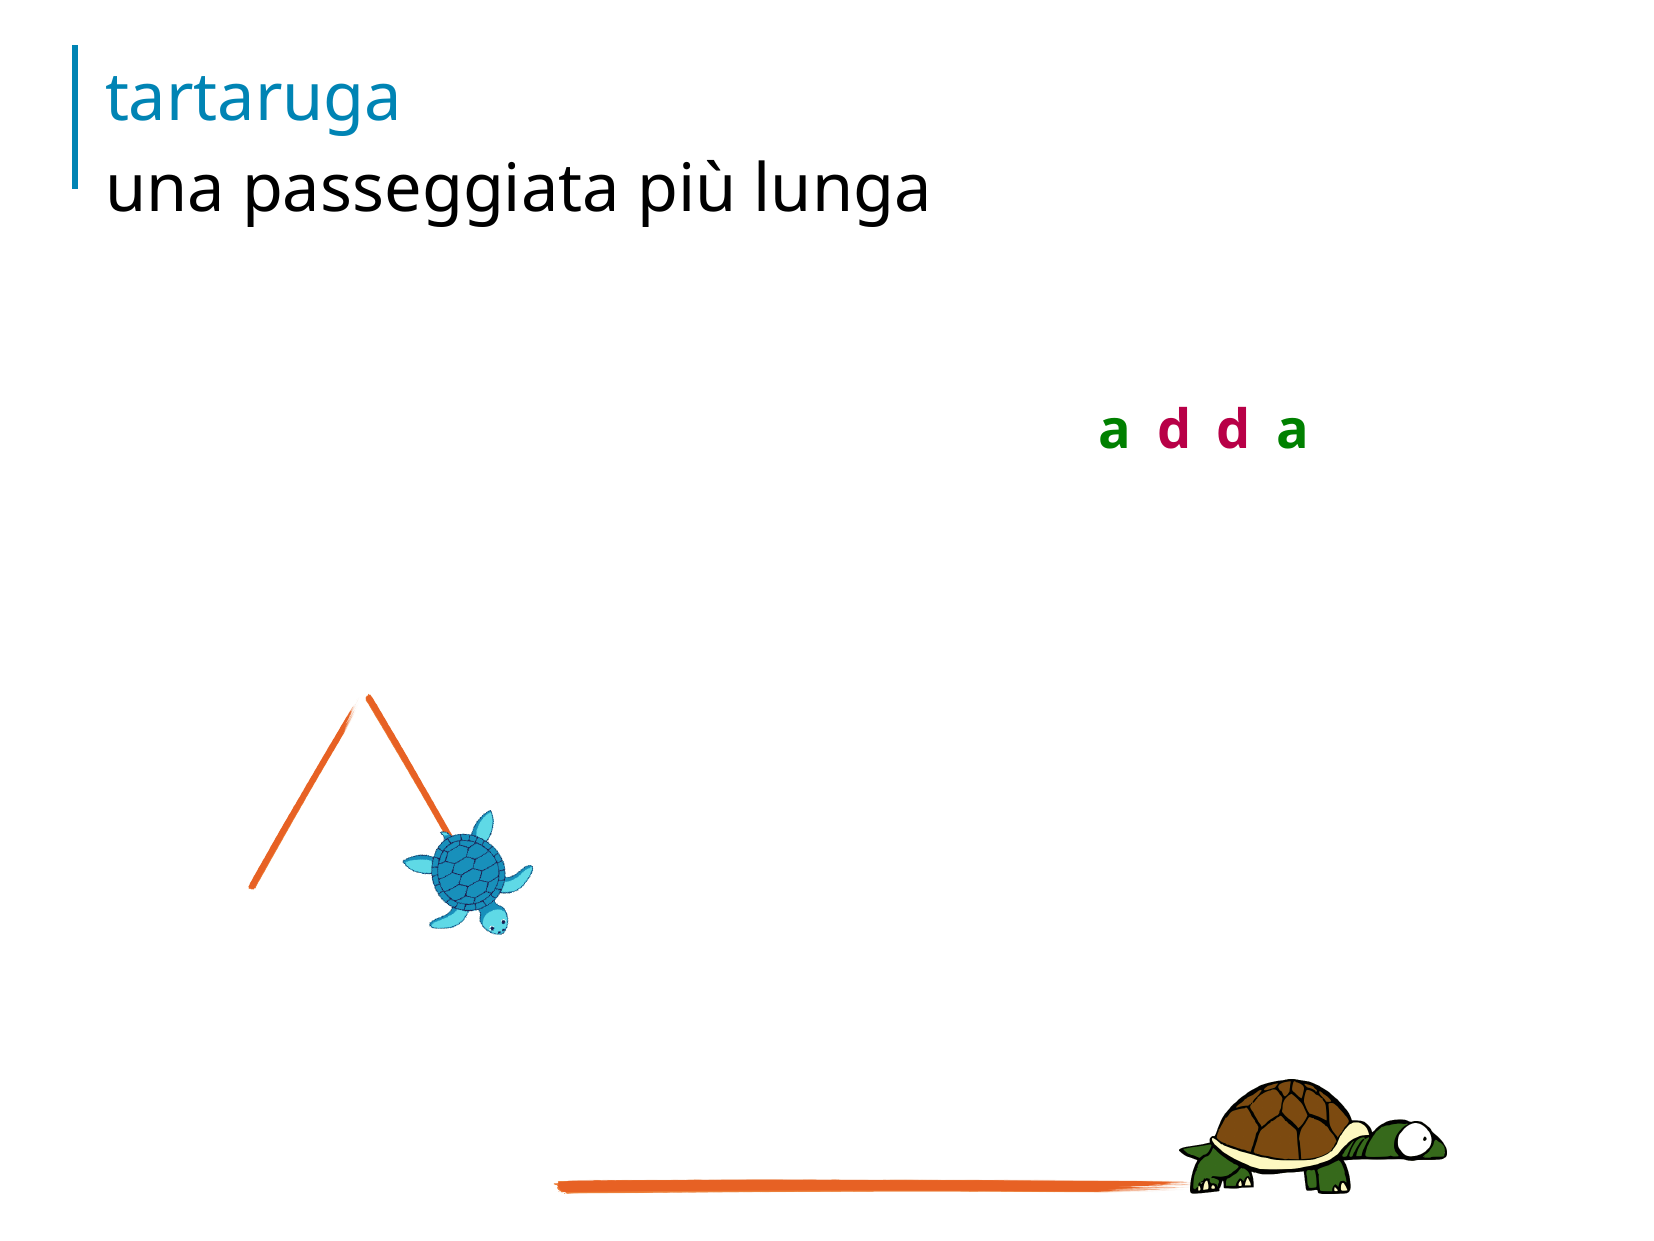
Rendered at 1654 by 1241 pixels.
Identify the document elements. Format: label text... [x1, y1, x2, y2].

picture [553, 1079, 1447, 1194]
title tartaruga una passeggiata più lunga [105, 49, 1571, 200]
text_box d [1202, 383, 1261, 472]
text_box a [1261, 383, 1338, 472]
text_box d [1142, 383, 1202, 472]
text_box a [1083, 383, 1142, 472]
picture [246, 692, 554, 963]
